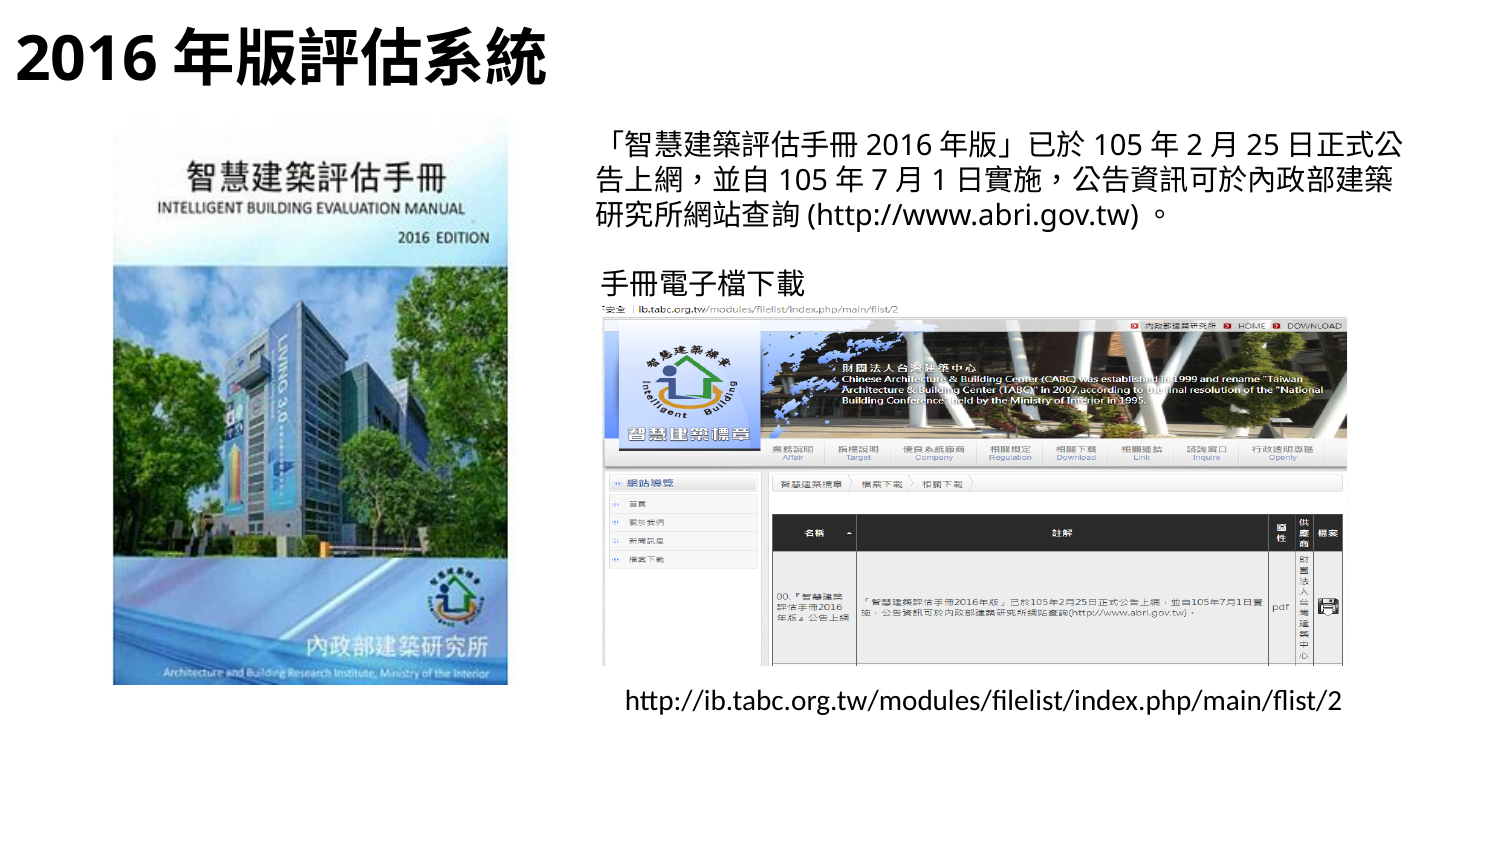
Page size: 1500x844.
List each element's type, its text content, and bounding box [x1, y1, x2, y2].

text_box 手冊電子檔下載 [586, 258, 821, 308]
text_box http://ib.tabc.org.tw/modules/filelist/index.php/main/flist/2 [610, 673, 1417, 723]
text_box 2016年版評估系統 [0, 10, 1500, 100]
picture [602, 302, 1348, 666]
text_box 「智慧建築評估手冊2016年版」已於105年2月25日正式公告上網，並自105年7月1日實施，公告資訊可於內政部建築研究所網站查詢(http://www.abri.gov.tw)。 [581, 119, 1429, 244]
picture [104, 118, 519, 685]
